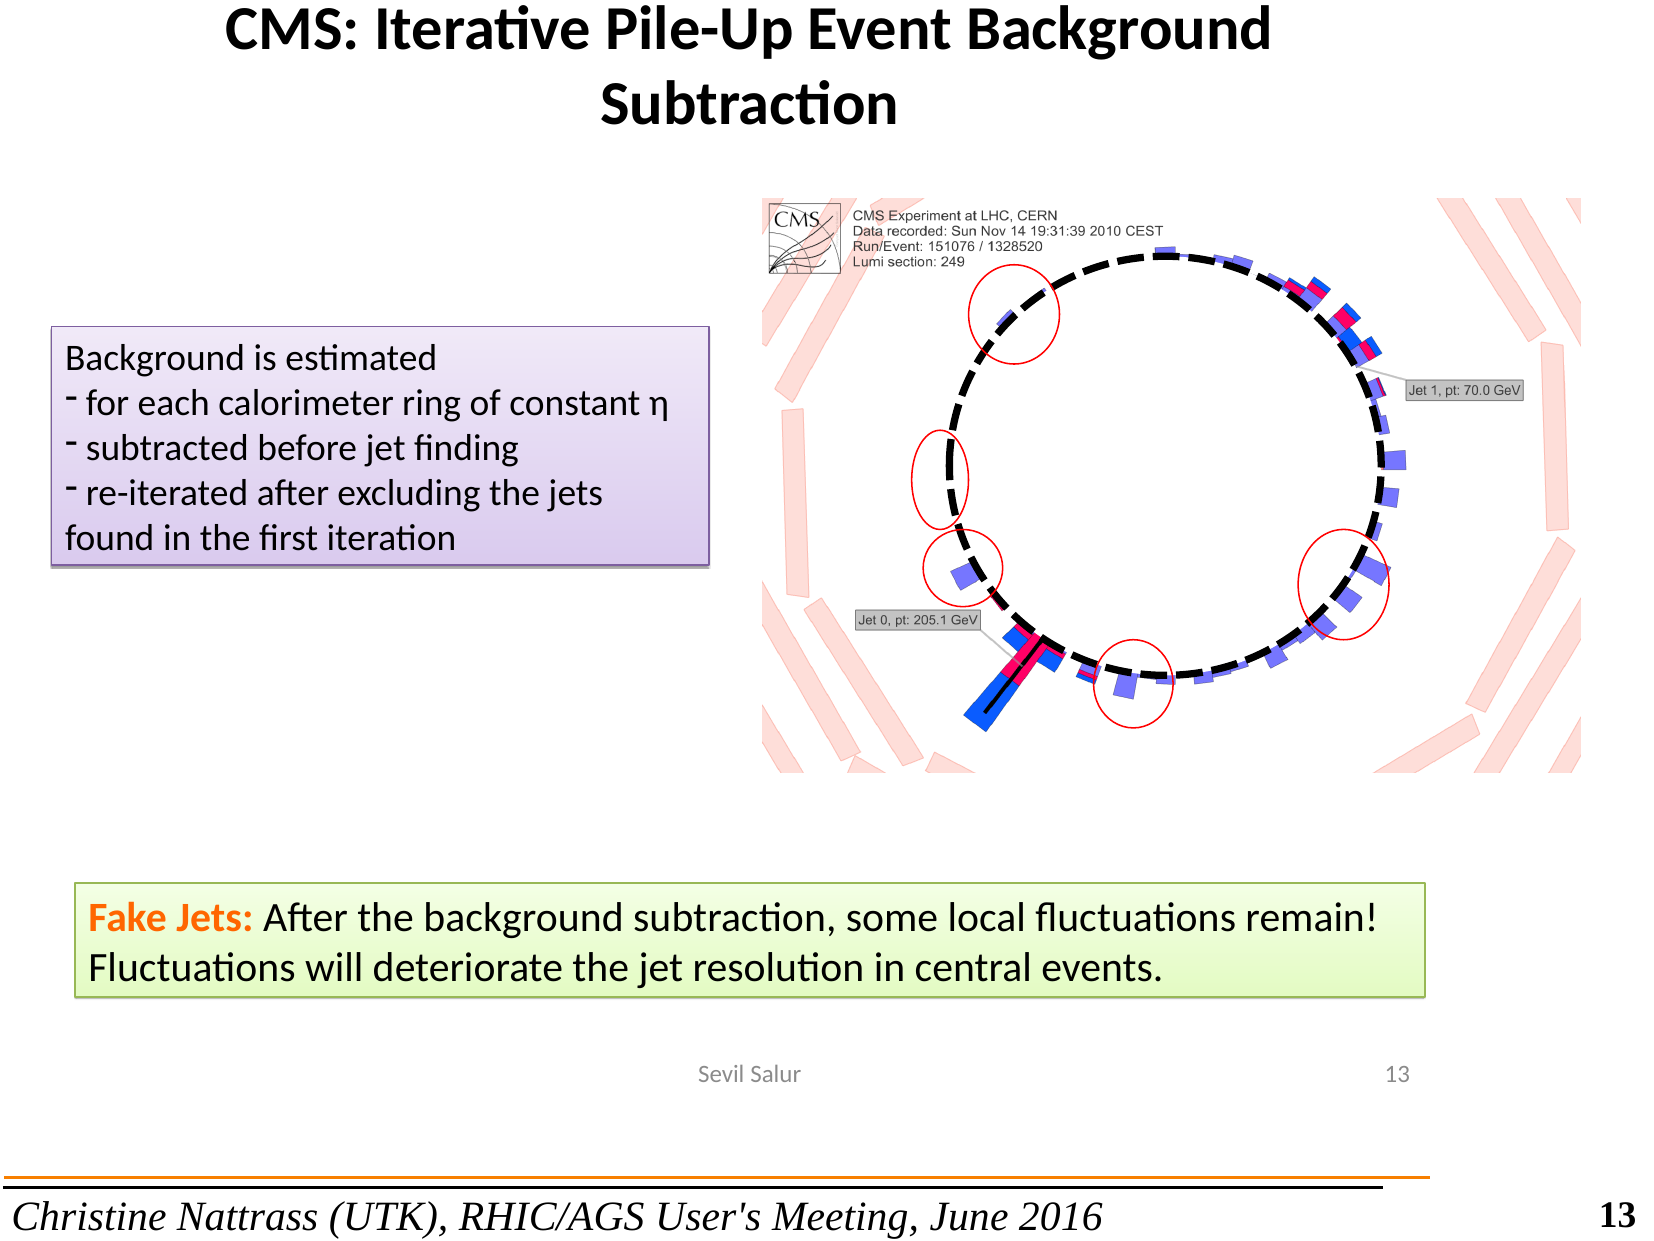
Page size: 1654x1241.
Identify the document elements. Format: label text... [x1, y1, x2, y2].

text_box [1299, 531, 1368, 621]
title CMS: Iterative Pile-Up Event Background Subtraction [75, 0, 1425, 156]
text_box Background is estimated for each calorimeter ring of constant η subtracted before jet finding re-iterated after excluding the jets found in the first iteration [51, 326, 710, 565]
text_box [952, 256, 1382, 676]
text_box [1099, 641, 1171, 676]
text_box Fake Jets: After the background subtraction, some local fluctuations remain! Fluctuations will deteriorate the jet resolution in central events. [74, 883, 1425, 997]
picture [762, 198, 1581, 773]
text_box [985, 287, 1058, 363]
text_box [960, 531, 1001, 592]
text_box Sevil Salur [512, 1042, 988, 1103]
text_box [949, 436, 967, 518]
text_box <number> [1074, 1042, 1425, 1103]
